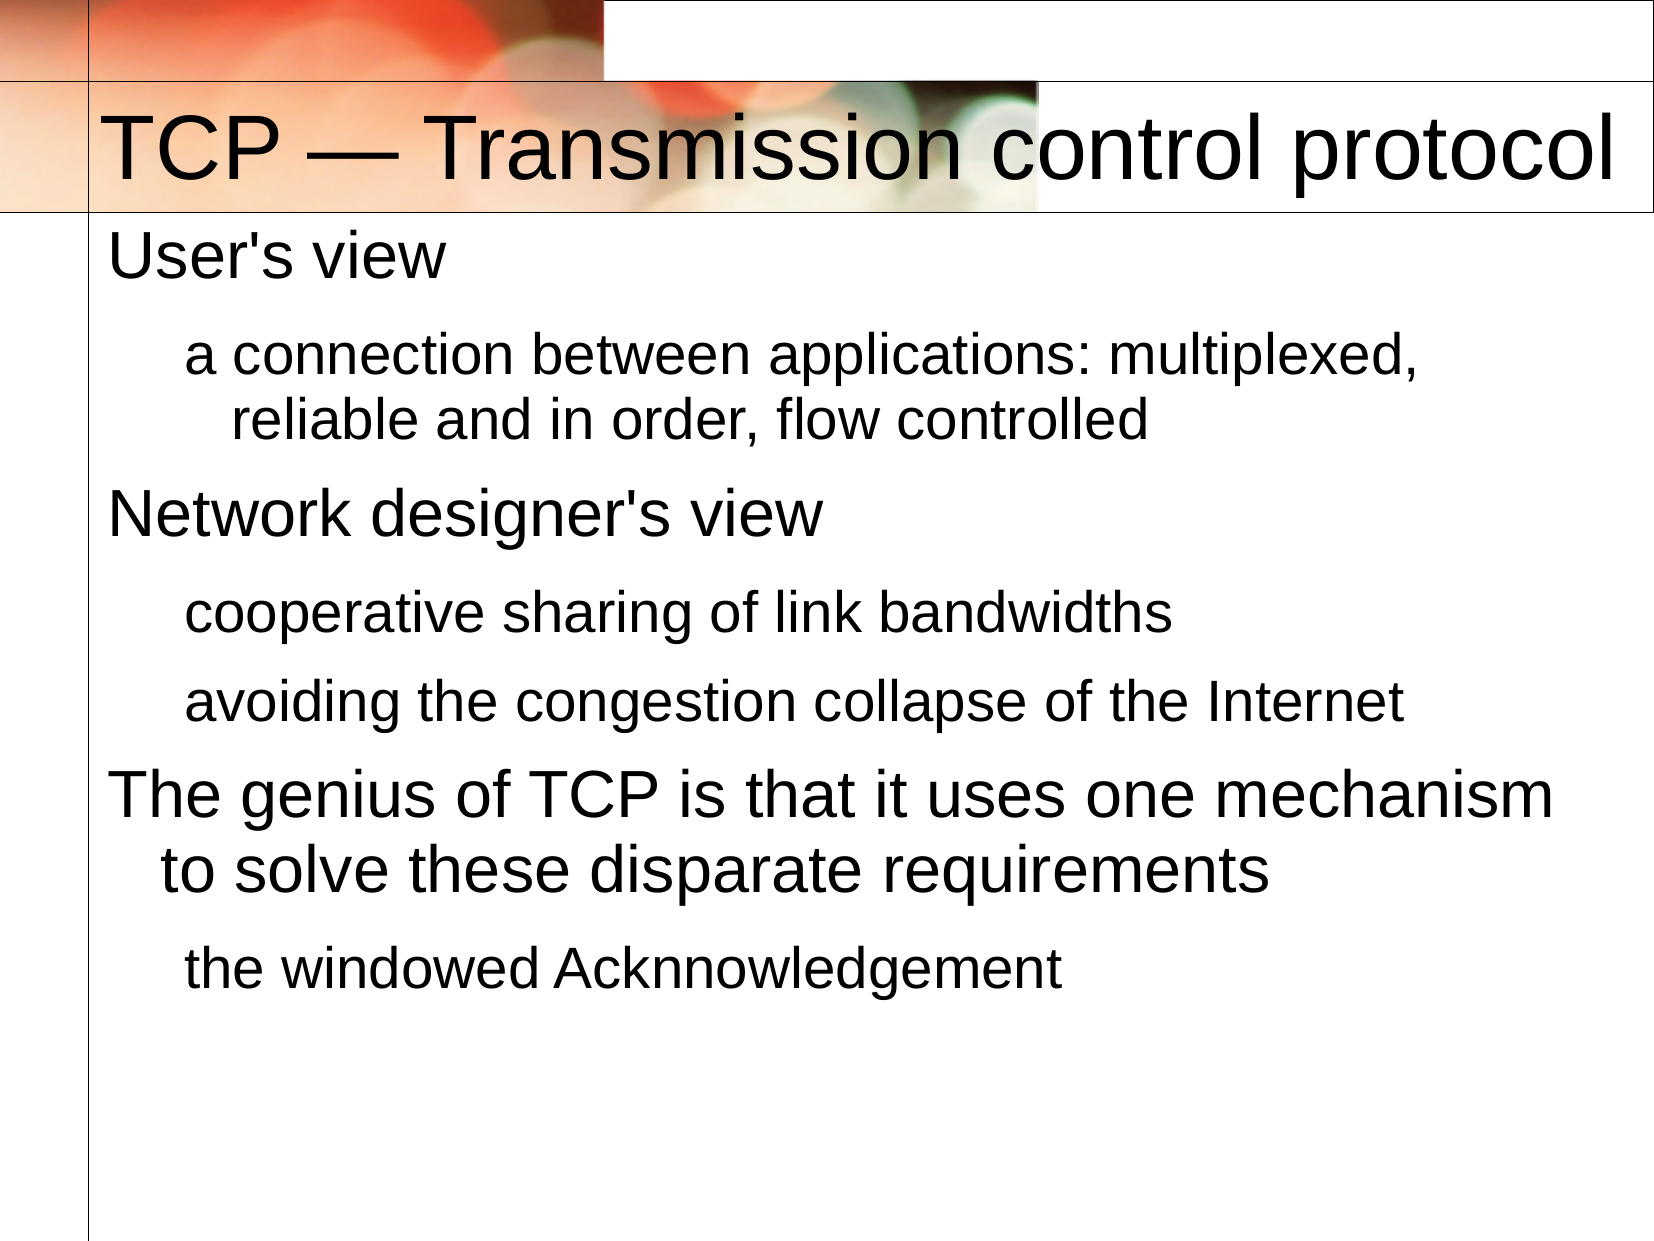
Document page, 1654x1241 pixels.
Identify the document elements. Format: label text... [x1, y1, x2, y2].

list User's view a connection between applications: multiplexed, reliable and in order, flow controlled Network designer's view cooperative sharing of link bandwidths avoiding the congestion collapse of the Internet The genius of TCP is that it uses one mechanism to solve these disparate requirements the windowed Acknnowledgement [89, 217, 1578, 1226]
picture [89, 82, 1039, 212]
picture [89, 0, 1039, 81]
picture [0, 82, 88, 212]
picture [0, 0, 88, 81]
title TCP ― Transmission control protocol [100, 88, 1654, 207]
